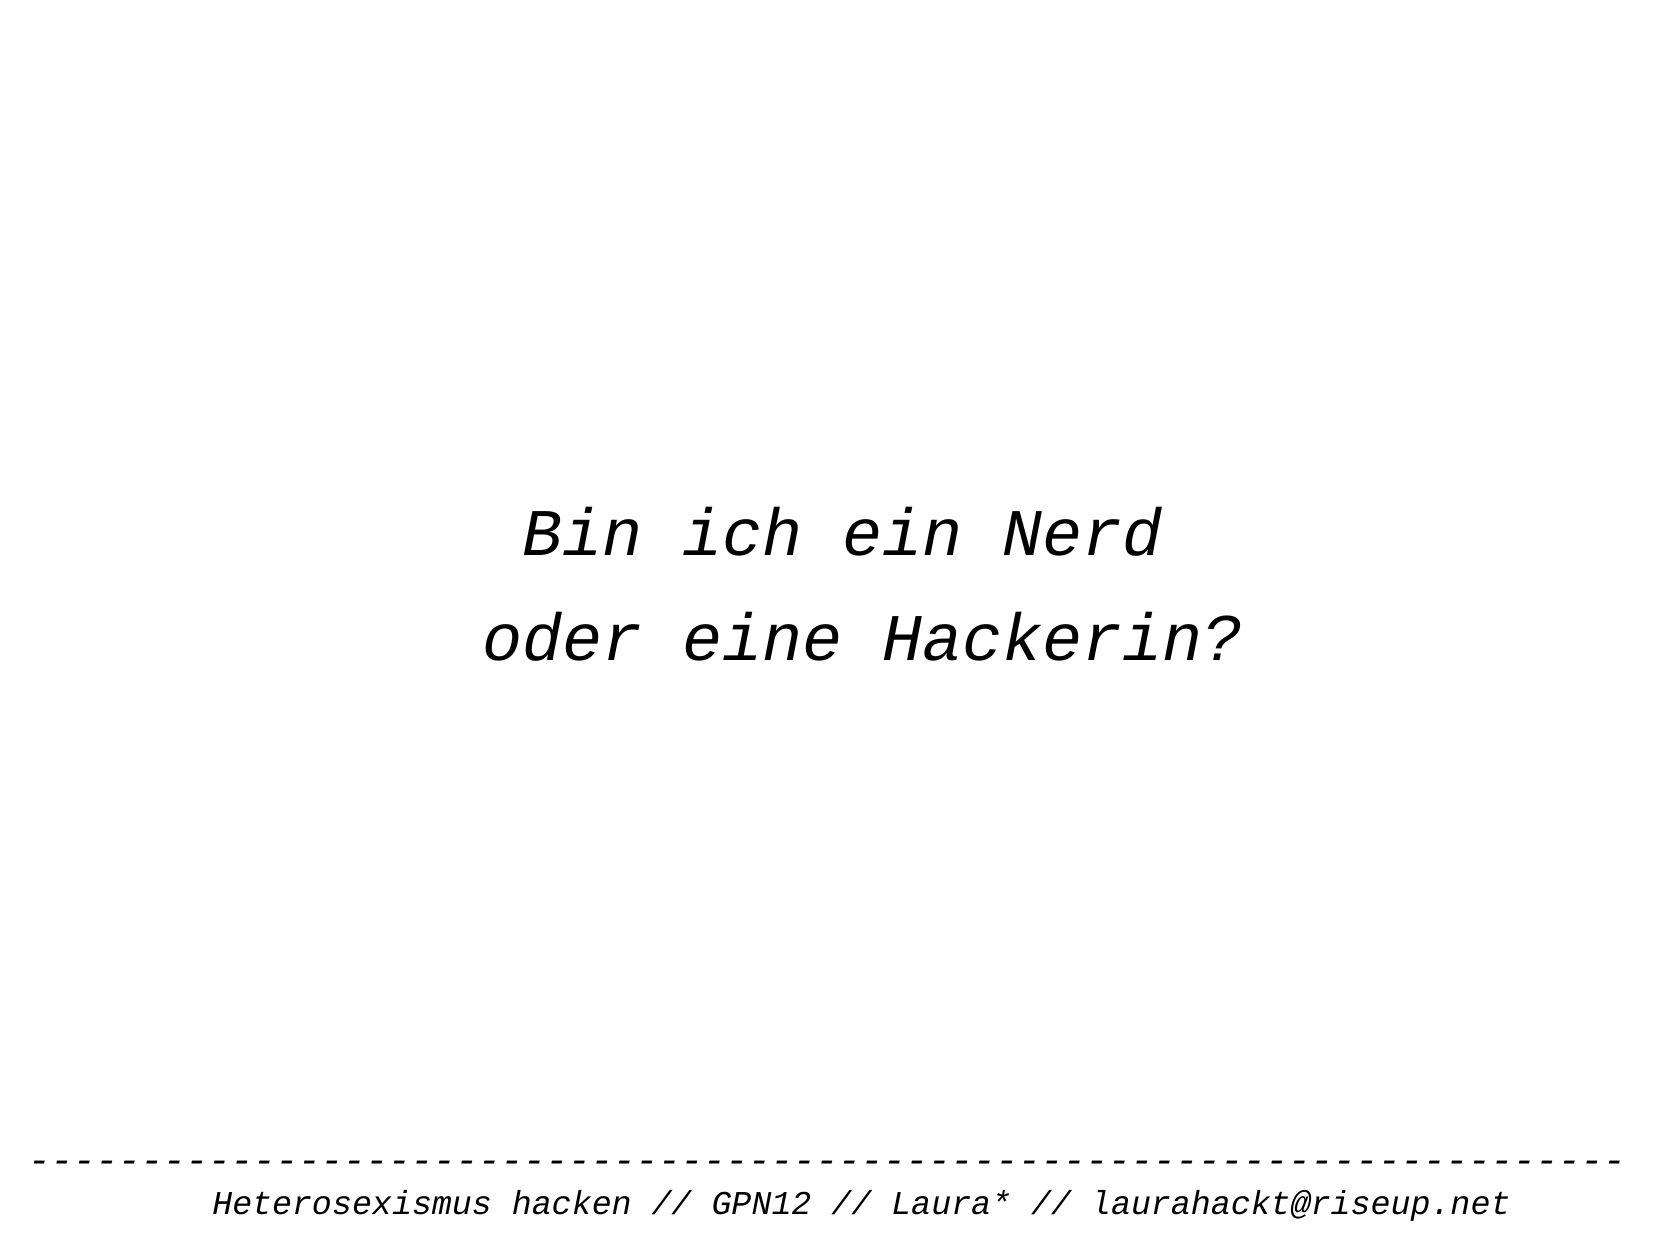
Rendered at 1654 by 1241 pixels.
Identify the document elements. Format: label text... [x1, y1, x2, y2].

list Bin ich ein Nerd oder eine Hackerin? [82, 290, 1571, 1098]
list Heterosexismus hacken // GPN12 // Laura* // laurahackt@riseup.net [0, 1186, 1654, 1241]
title ----------------------------------------------------------------------- [0, 1098, 1654, 1184]
